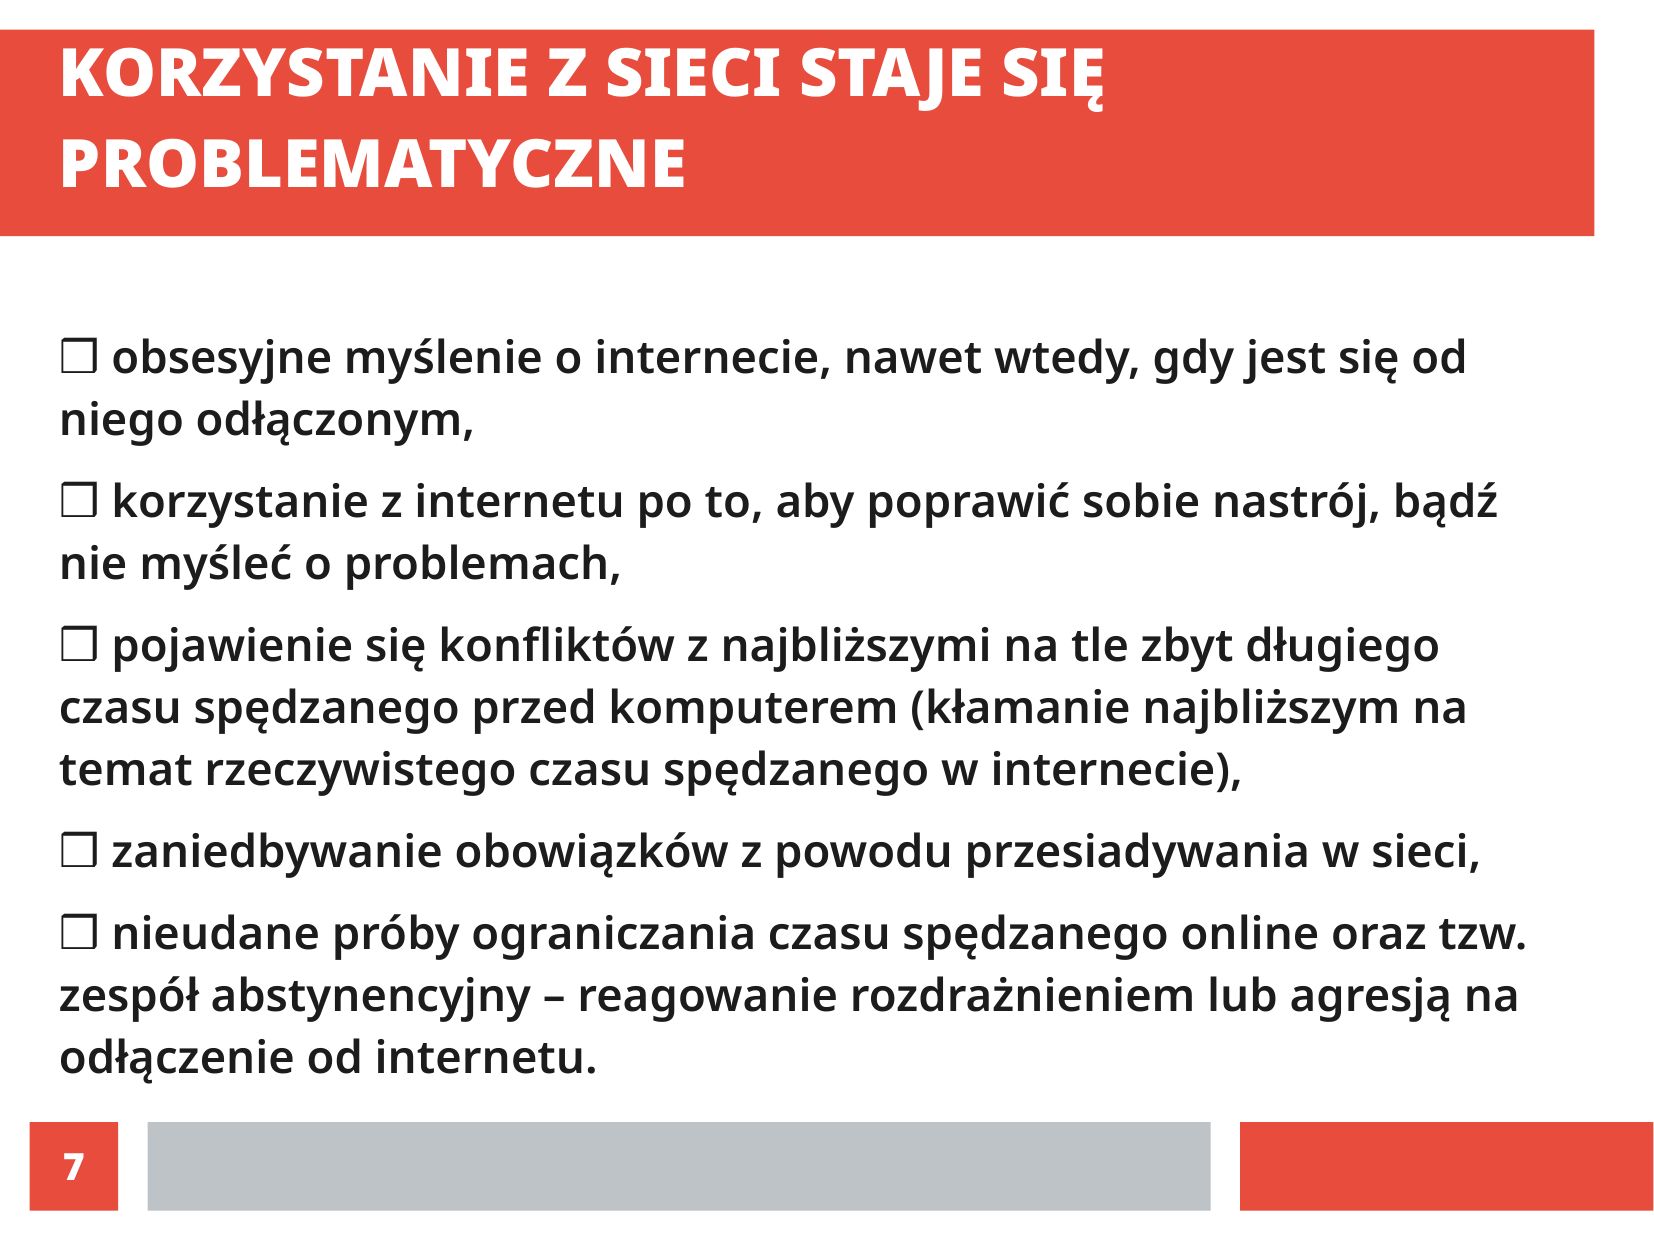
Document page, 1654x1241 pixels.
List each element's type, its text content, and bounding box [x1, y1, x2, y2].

list ❒ obsesyjne myślenie o internecie, nawet wtedy, gdy jest się od niego odłączonym, ❒ korzystanie z internetu po to, aby poprawić sobie nastrój, bądź nie myśleć o problemach, ❒ pojawienie się konfliktów z najbliższymi na tle zbyt długiego czasu spędzanego przed komputerem (kłamanie najbliższym na temat rzeczywistego czasu spędzanego w internecie), ❒ zaniedbywanie obowiązków z powodu przesiadywania w sieci, ❒ nieudane próby ograniczania czasu spędzanego online oraz tzw. zespół abstynencyjny – reagowanie rozdrażnieniem lub agresją na odłączenie od internetu. [59, 324, 1565, 1093]
title OBJAWY, KTÓRE WSKAZUJĄ NA TO, ŻE KORZYSTANIE Z SIECI STAJE SIĘ PROBLEMATYCZNE [59, 59, 1595, 207]
